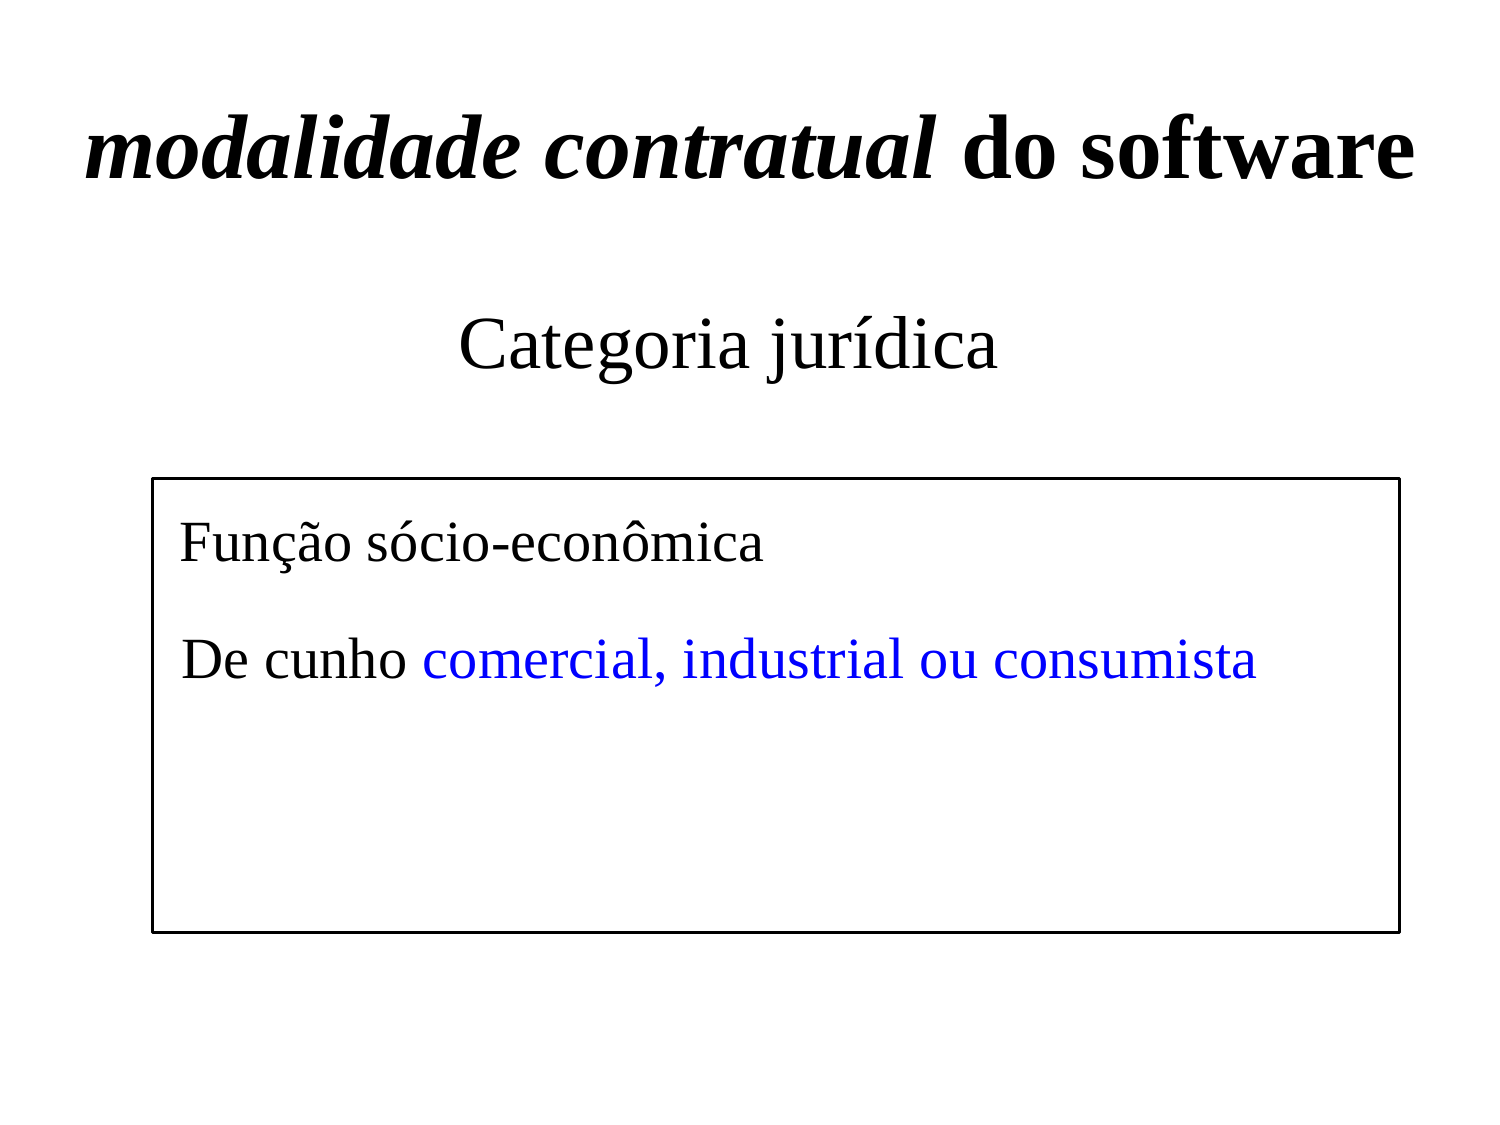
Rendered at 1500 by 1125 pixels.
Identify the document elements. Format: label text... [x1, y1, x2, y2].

title modalidade contratual do software [45, 78, 1456, 218]
text_box Categoria jurídica [443, 297, 1015, 385]
text_box Função sócio-econômica De cunho comercial, industrial ou consumista Derivada do instrumento jurídico que o licencia [152, 478, 1400, 933]
